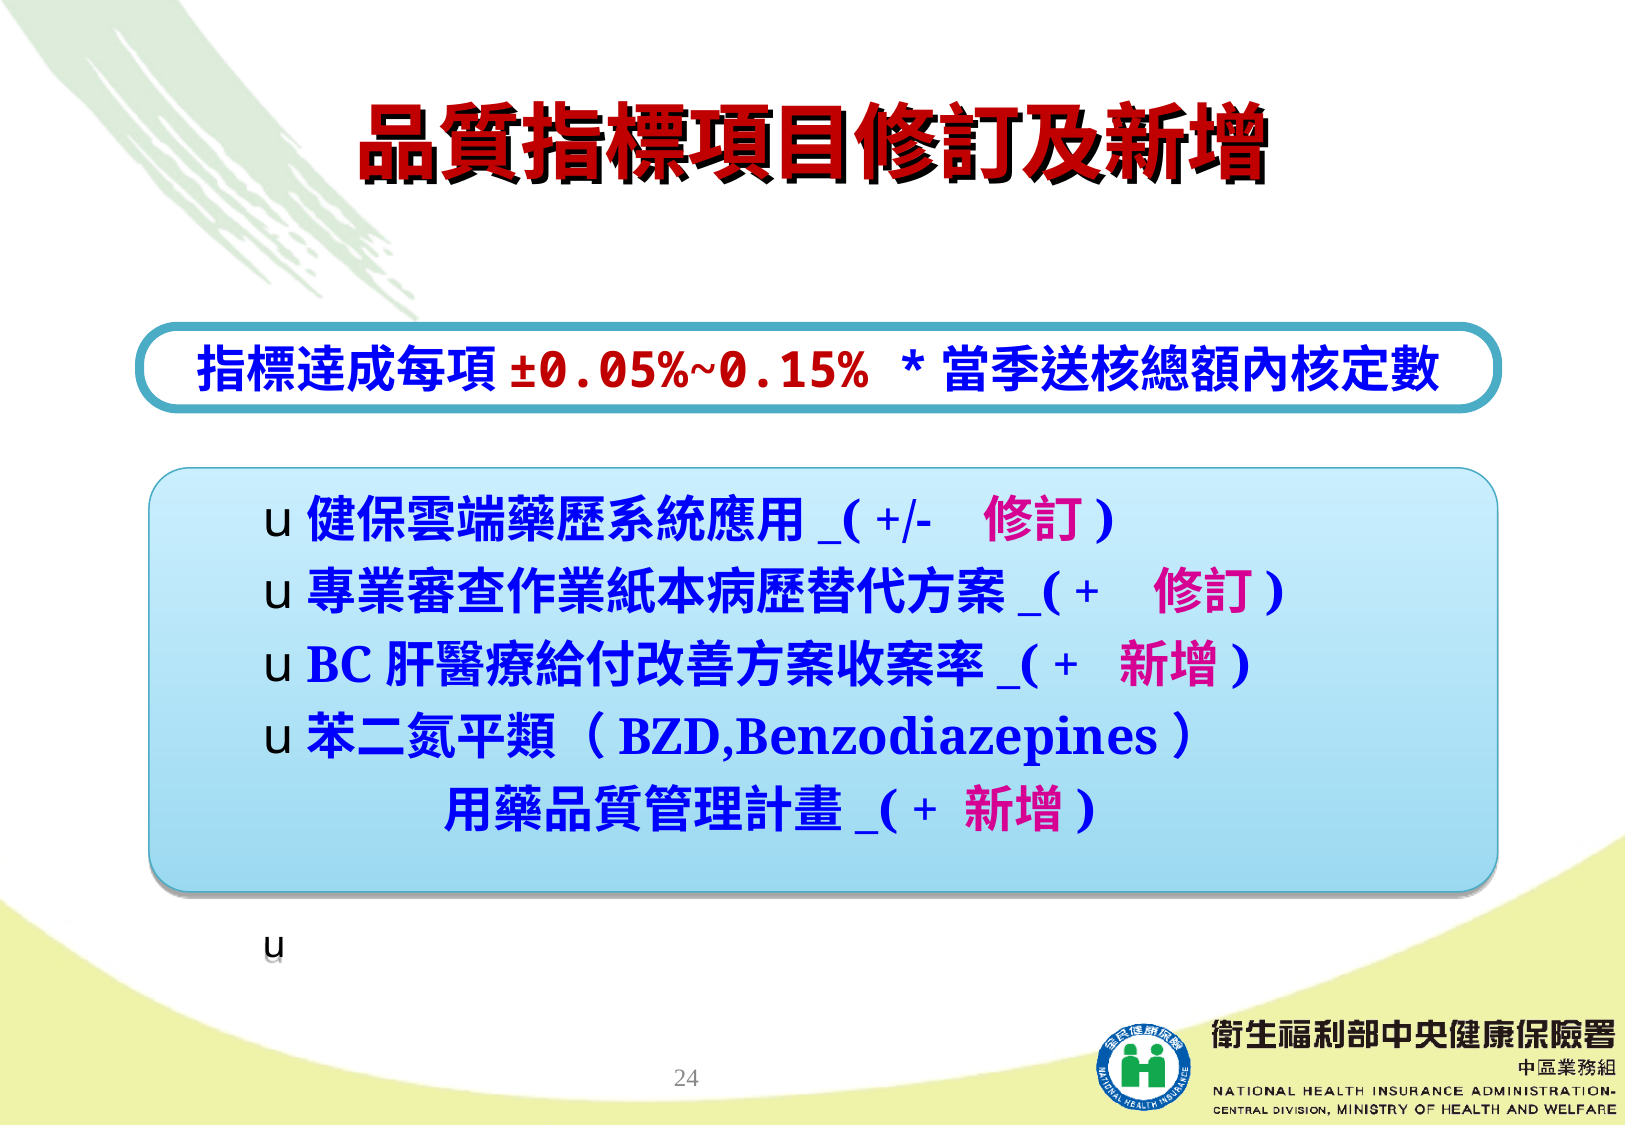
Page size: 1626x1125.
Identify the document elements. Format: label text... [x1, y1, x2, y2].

text_box [658, 1046, 1039, 1107]
text_box 健保雲端藥歷系統應用_( +/- 修訂) 專業審查作業紙本病歷替代方案_( + 修訂) BC肝醫療給付改善方案收案率_( + 新增) 苯二氮平類（BZD,Benzodiazepines） 用藥品質管理計畫_( + 新增) [148, 467, 1498, 892]
title 品質指標項目修訂及新增 [81, 45, 1544, 233]
text_box 指標逹成每項±0.05%~0.15% *當季送核總額內核定數 [139, 326, 1498, 409]
